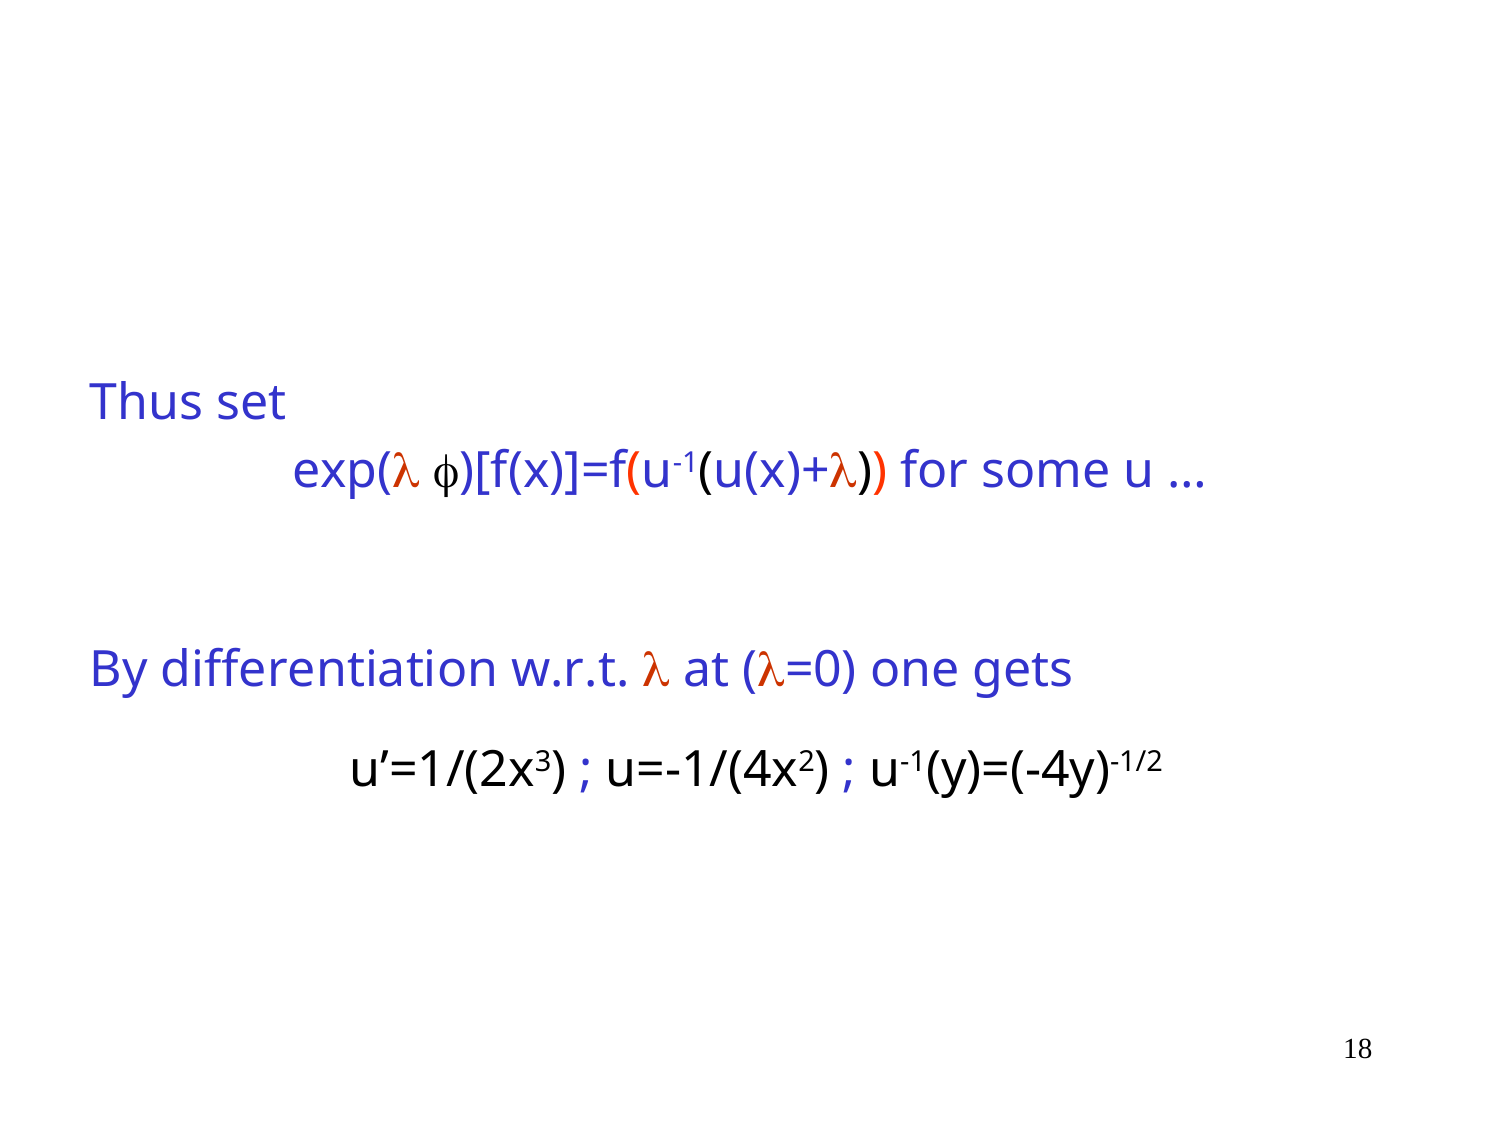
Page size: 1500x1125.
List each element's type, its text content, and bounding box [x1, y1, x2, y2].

text_box Thus set exp( )[f(x)]=f(u-1(u(x)+)) for some u … By differentiation w.r.t.  at (=0) one gets u’=1/(2x3) ; u=-1/(4x2) ; u-1(y)=(-4y)-1/2 [75, 358, 1438, 809]
